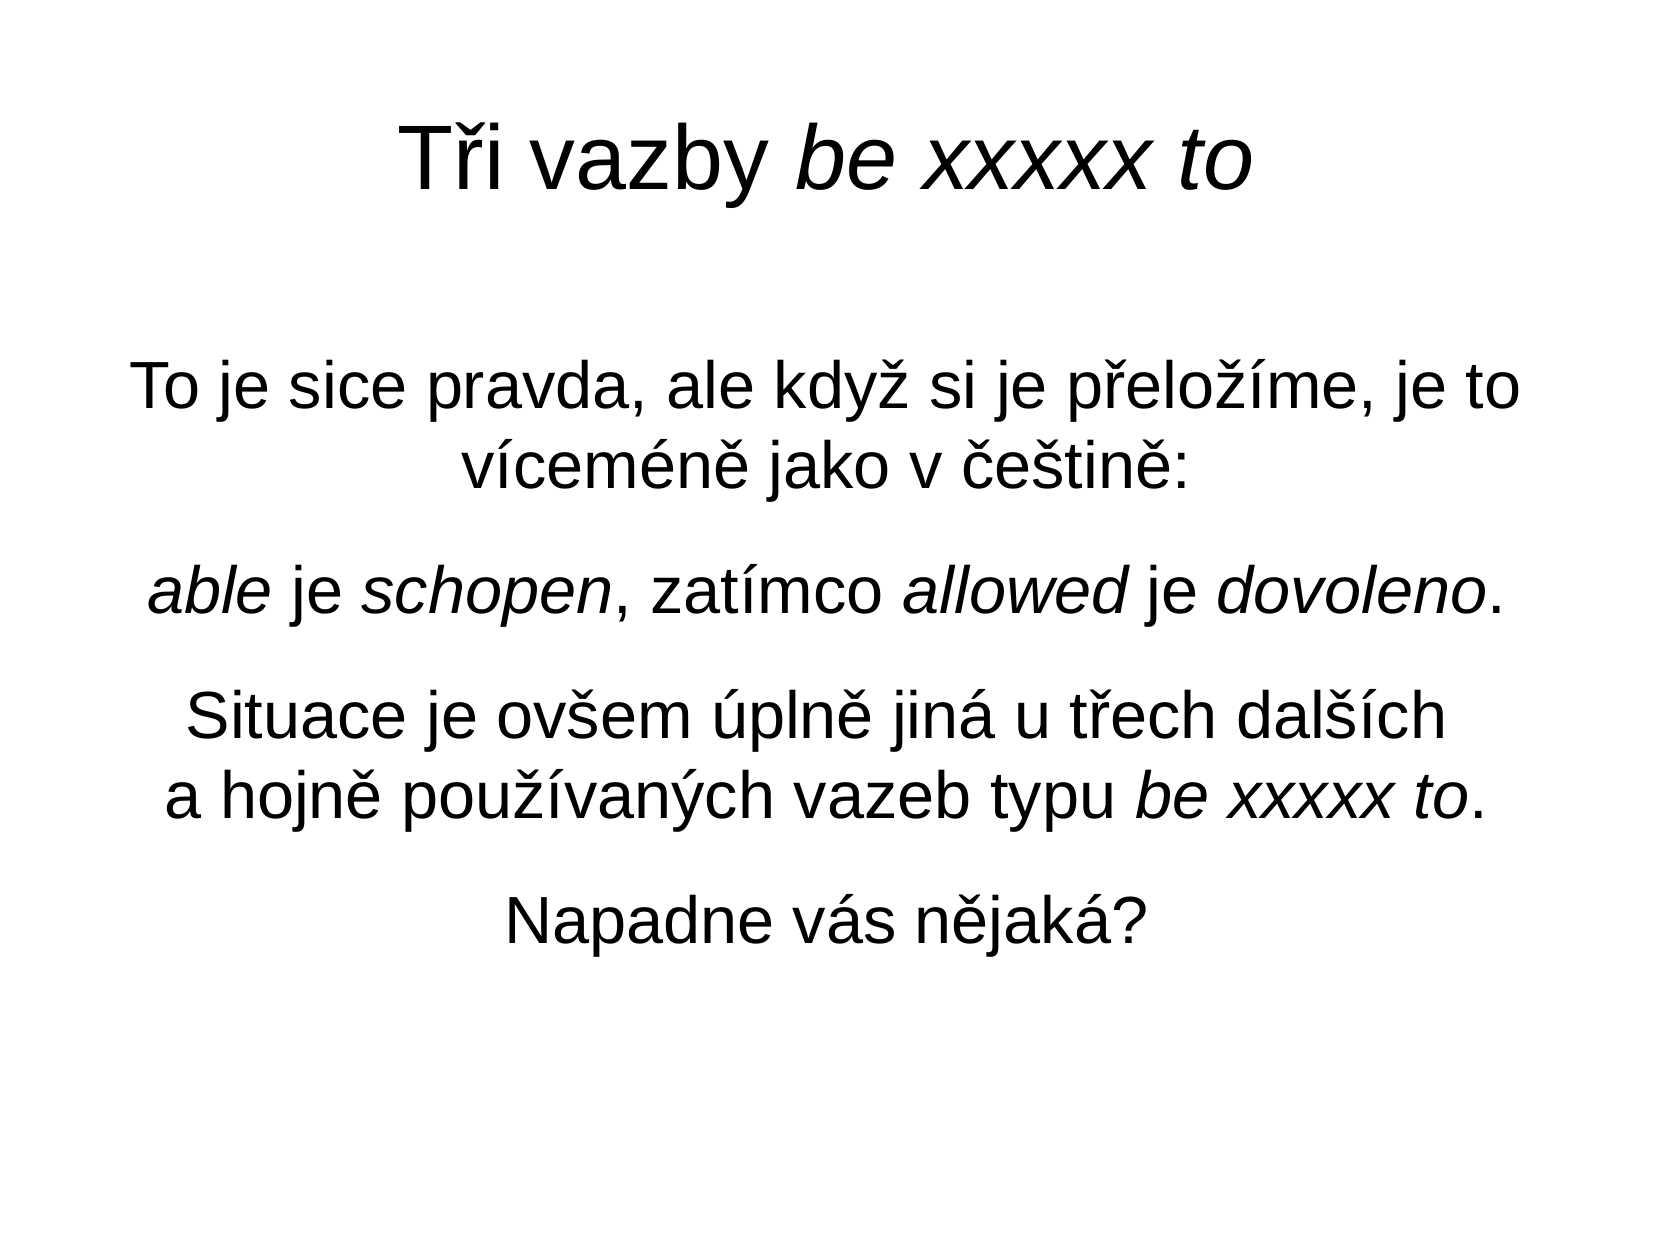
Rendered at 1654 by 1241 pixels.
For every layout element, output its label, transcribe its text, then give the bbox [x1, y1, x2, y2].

text_box Tři vazby be xxxxx to [83, 49, 1570, 256]
text_box To je sice pravda, ale když si je přeložíme, je to víceméně jako v češtině: able je schopen, zatímco allowed je dovoleno. Situace je ovšem úplně jiná u třech dalších a hojně používaných vazeb typu be xxxxx to. Napadne vás nějaká? [83, 290, 1570, 1009]
